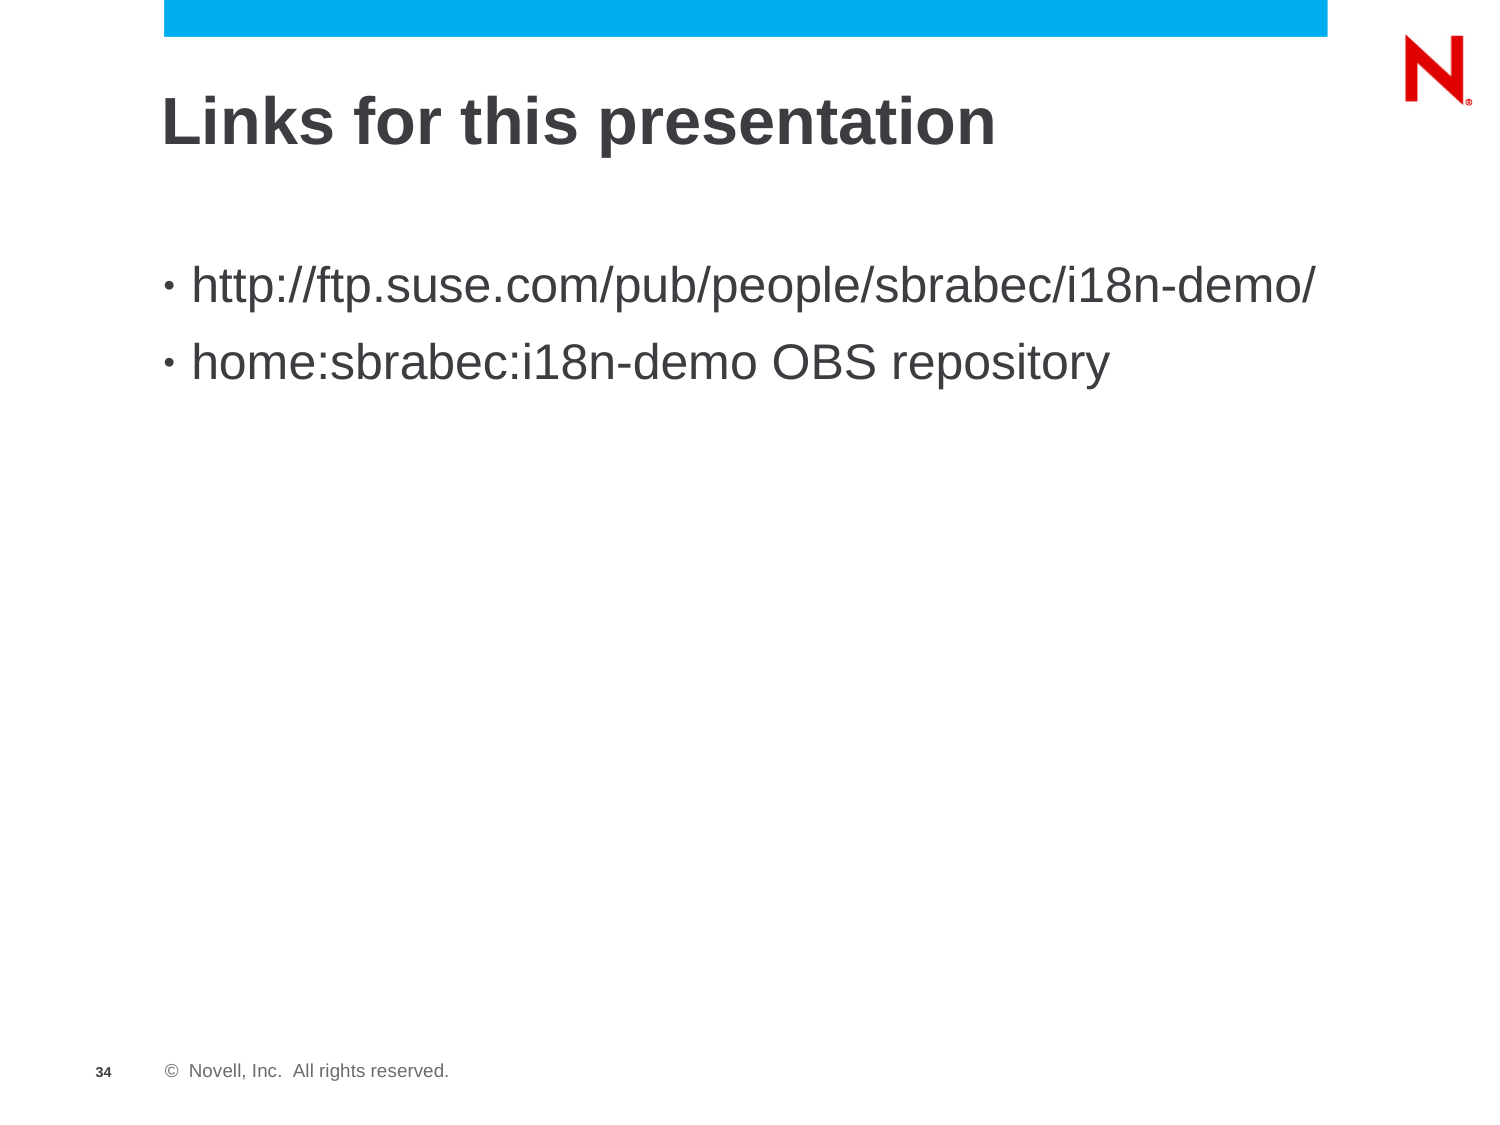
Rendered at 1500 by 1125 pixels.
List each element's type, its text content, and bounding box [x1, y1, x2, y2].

picture [1403, 32, 1473, 107]
title Links for this presentation [161, 41, 1383, 205]
list http://ftp.suse.com/pub/people/sbrabec/i18n-demo/ home:sbrabec:i18n-demo OBS repository [163, 254, 1404, 986]
